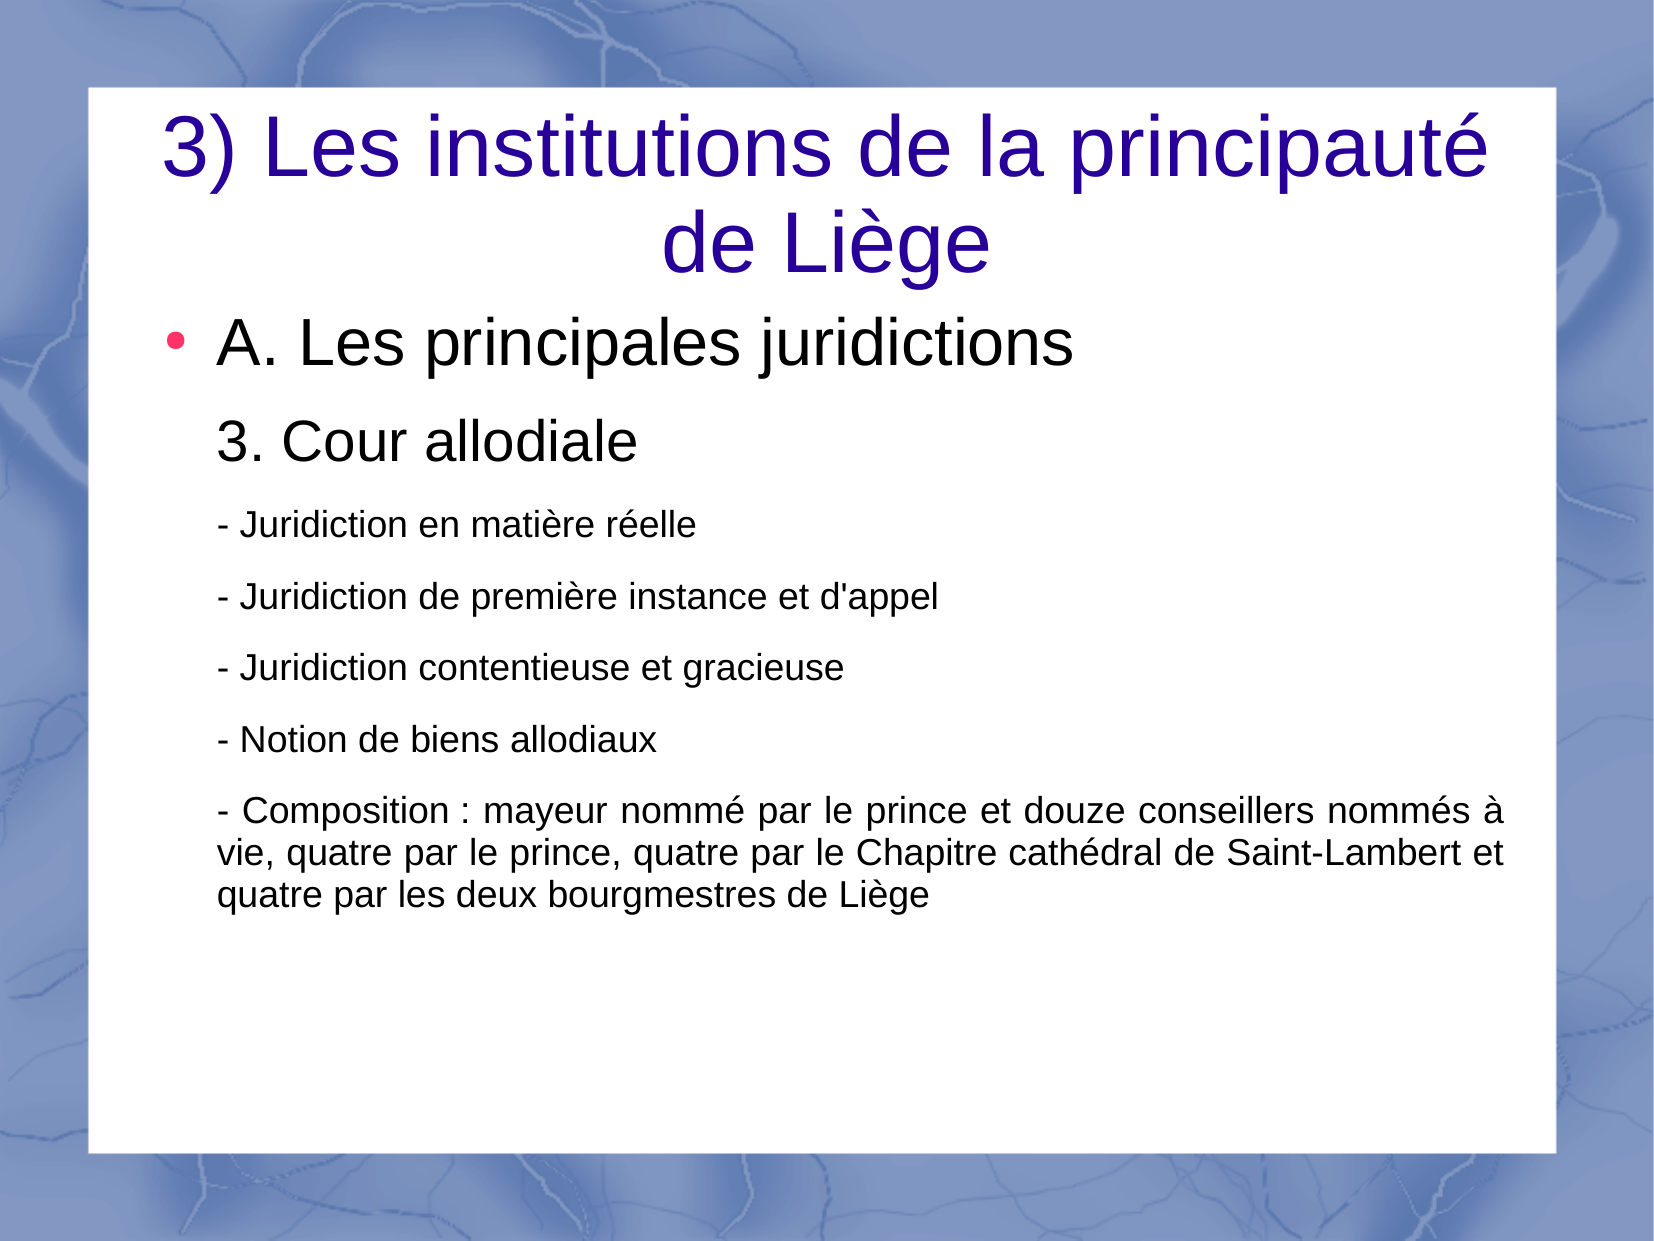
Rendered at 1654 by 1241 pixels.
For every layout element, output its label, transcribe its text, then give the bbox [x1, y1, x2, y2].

list A. Les principales juridictions 3. Cour allodiale - Juridiction en matière réelle - Juridiction de première instance et d'appel - Juridiction contentieuse et gracieuse - Notion de biens allodiaux - Composition : mayeur nommé par le prince et douze conseillers nommés à vie, quatre par le prince, quatre par le Chapitre cathédral de Saint-Lambert et quatre par les deux bourgmestres de Liège [146, 304, 1505, 1025]
picture [0, 0, 1654, 1241]
title 3) Les institutions de la principauté de Liège [118, 90, 1536, 298]
